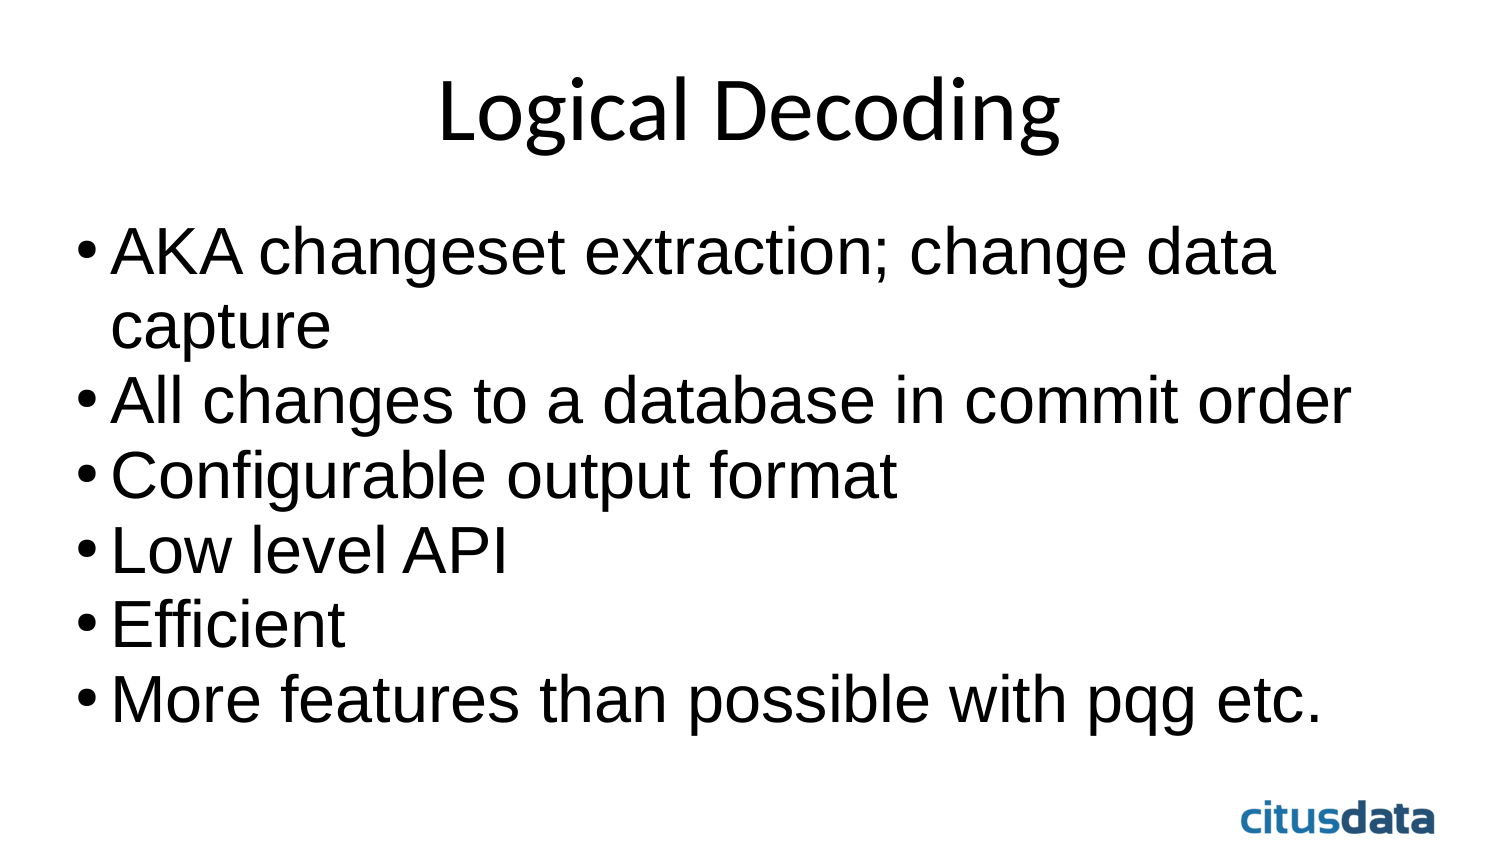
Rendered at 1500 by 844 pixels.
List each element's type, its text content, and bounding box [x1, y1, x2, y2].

picture [1237, 795, 1439, 837]
title Logical Decoding [75, 33, 1425, 175]
subtitle AKA changeset extraction; change data capture All changes to a database in commit order Configurable output format Low level API Efficient More features than possible with pqg etc. [75, 196, 1425, 754]
